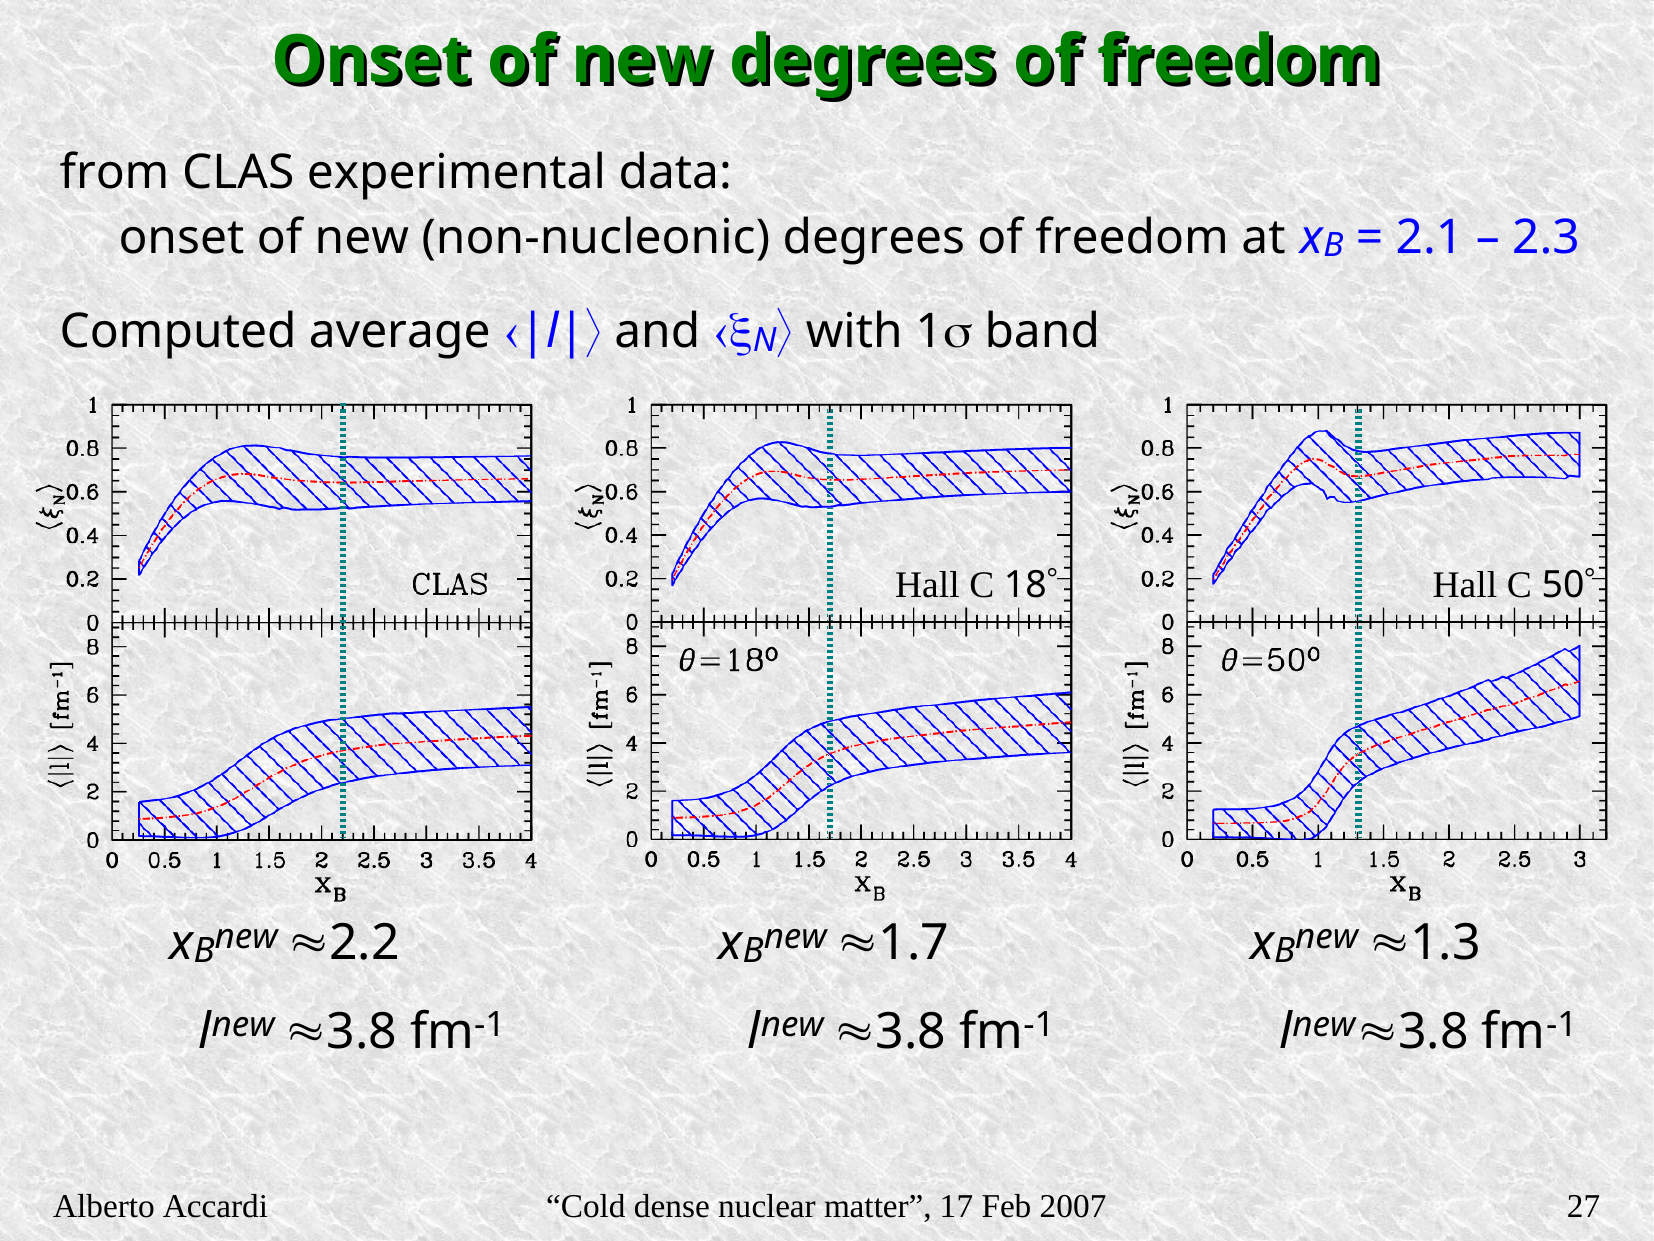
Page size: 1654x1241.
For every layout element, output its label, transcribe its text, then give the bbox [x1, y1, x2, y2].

picture [0, 0, 1654, 1241]
text_box xBnew 1.7 [703, 902, 946, 993]
text_box from CLAS experimental data: onset of new (non-nucleonic) degrees of freedom at xB = 2.1 – 2.3 [44, 129, 1654, 272]
text_box Onset of new degrees of freedom [30, 4, 1624, 132]
text_box lnew3.8 fm-1 [1264, 987, 1570, 1074]
text_box lnew 3.8 fm-1 [733, 987, 1048, 1074]
text_box xBnew 1.3 [1235, 902, 1478, 993]
text_box Computed average |l| and xN with 1s band [44, 289, 1654, 377]
text_box xBnew 2.2 [154, 898, 397, 993]
text_box lnew 3.8 fm-1 [183, 987, 499, 1074]
